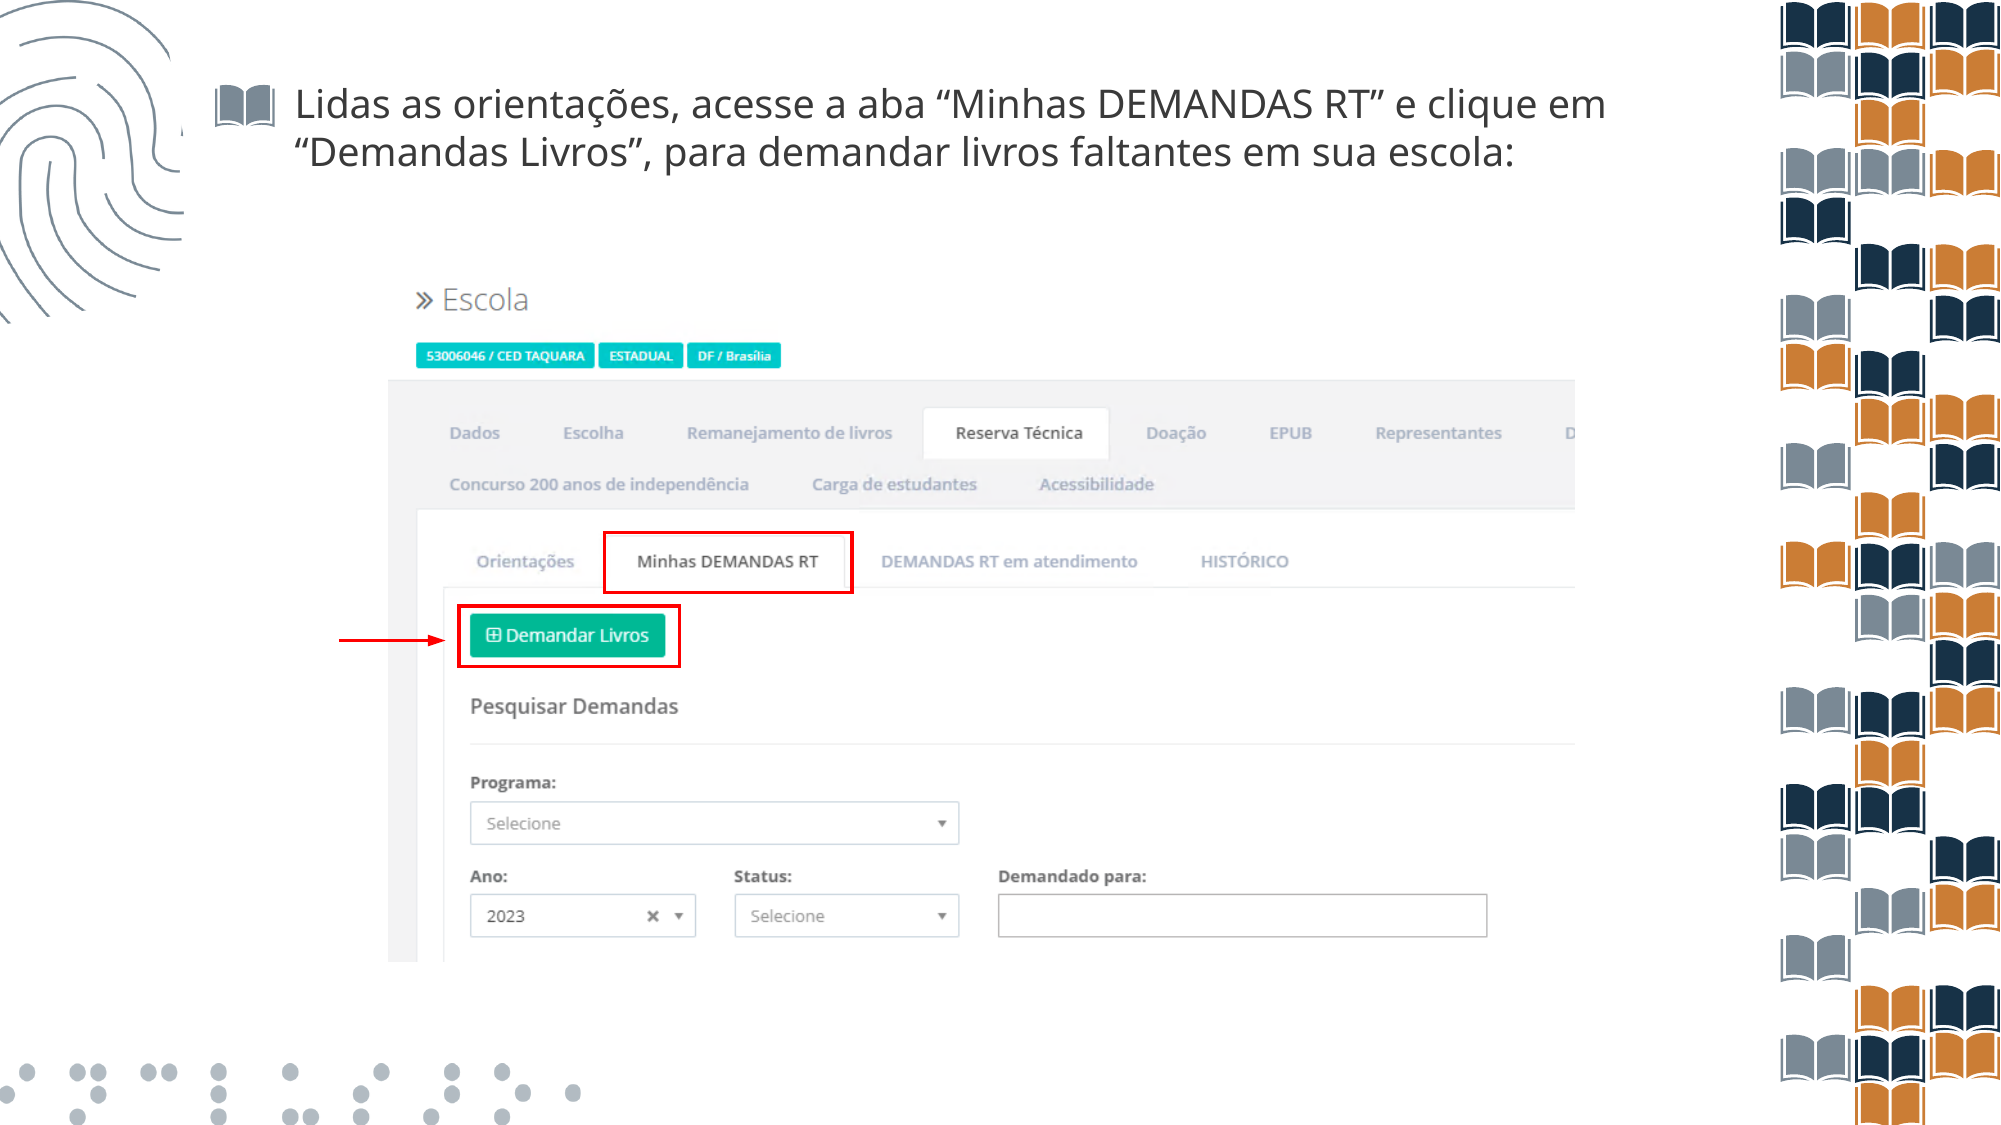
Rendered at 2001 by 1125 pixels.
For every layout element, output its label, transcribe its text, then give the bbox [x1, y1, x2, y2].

text_box [1929, 983, 2000, 1081]
text_box [1855, 885, 1926, 936]
text_box [1780, 1032, 1851, 1082]
text_box [1929, 147, 2000, 198]
text_box [1780, 932, 1851, 983]
text_box [1929, 0, 2000, 97]
text_box [1855, 983, 1926, 1125]
text_box [1929, 293, 2000, 343]
text_box [1780, 684, 1851, 735]
text_box [1929, 834, 2000, 932]
text_box [1780, 440, 1851, 491]
text_box [1780, 292, 1851, 392]
text_box Lidas as orientações, acesse a aba “Minhas DEMANDAS RT” e clique em “Demandas Livros”, para demandar livros faltantes em sua escola: [279, 71, 1840, 183]
text_box [1855, 241, 1926, 292]
text_box [1929, 242, 2000, 292]
text_box [1855, 592, 1926, 643]
text_box [1929, 392, 2000, 492]
picture [388, 272, 1575, 962]
text_box [1855, 348, 1926, 447]
text_box [1780, 781, 1851, 882]
text_box [1855, 541, 1926, 591]
text_box [1855, 0, 1926, 197]
text_box [1855, 490, 1926, 540]
text_box [1855, 689, 1926, 835]
text_box [1780, 0, 1851, 99]
text_box [0, 1063, 581, 1125]
text_box [215, 82, 275, 128]
text_box [1780, 145, 1851, 245]
text_box [0, 0, 210, 326]
text_box [1929, 539, 2000, 735]
text_box [1780, 539, 1851, 589]
